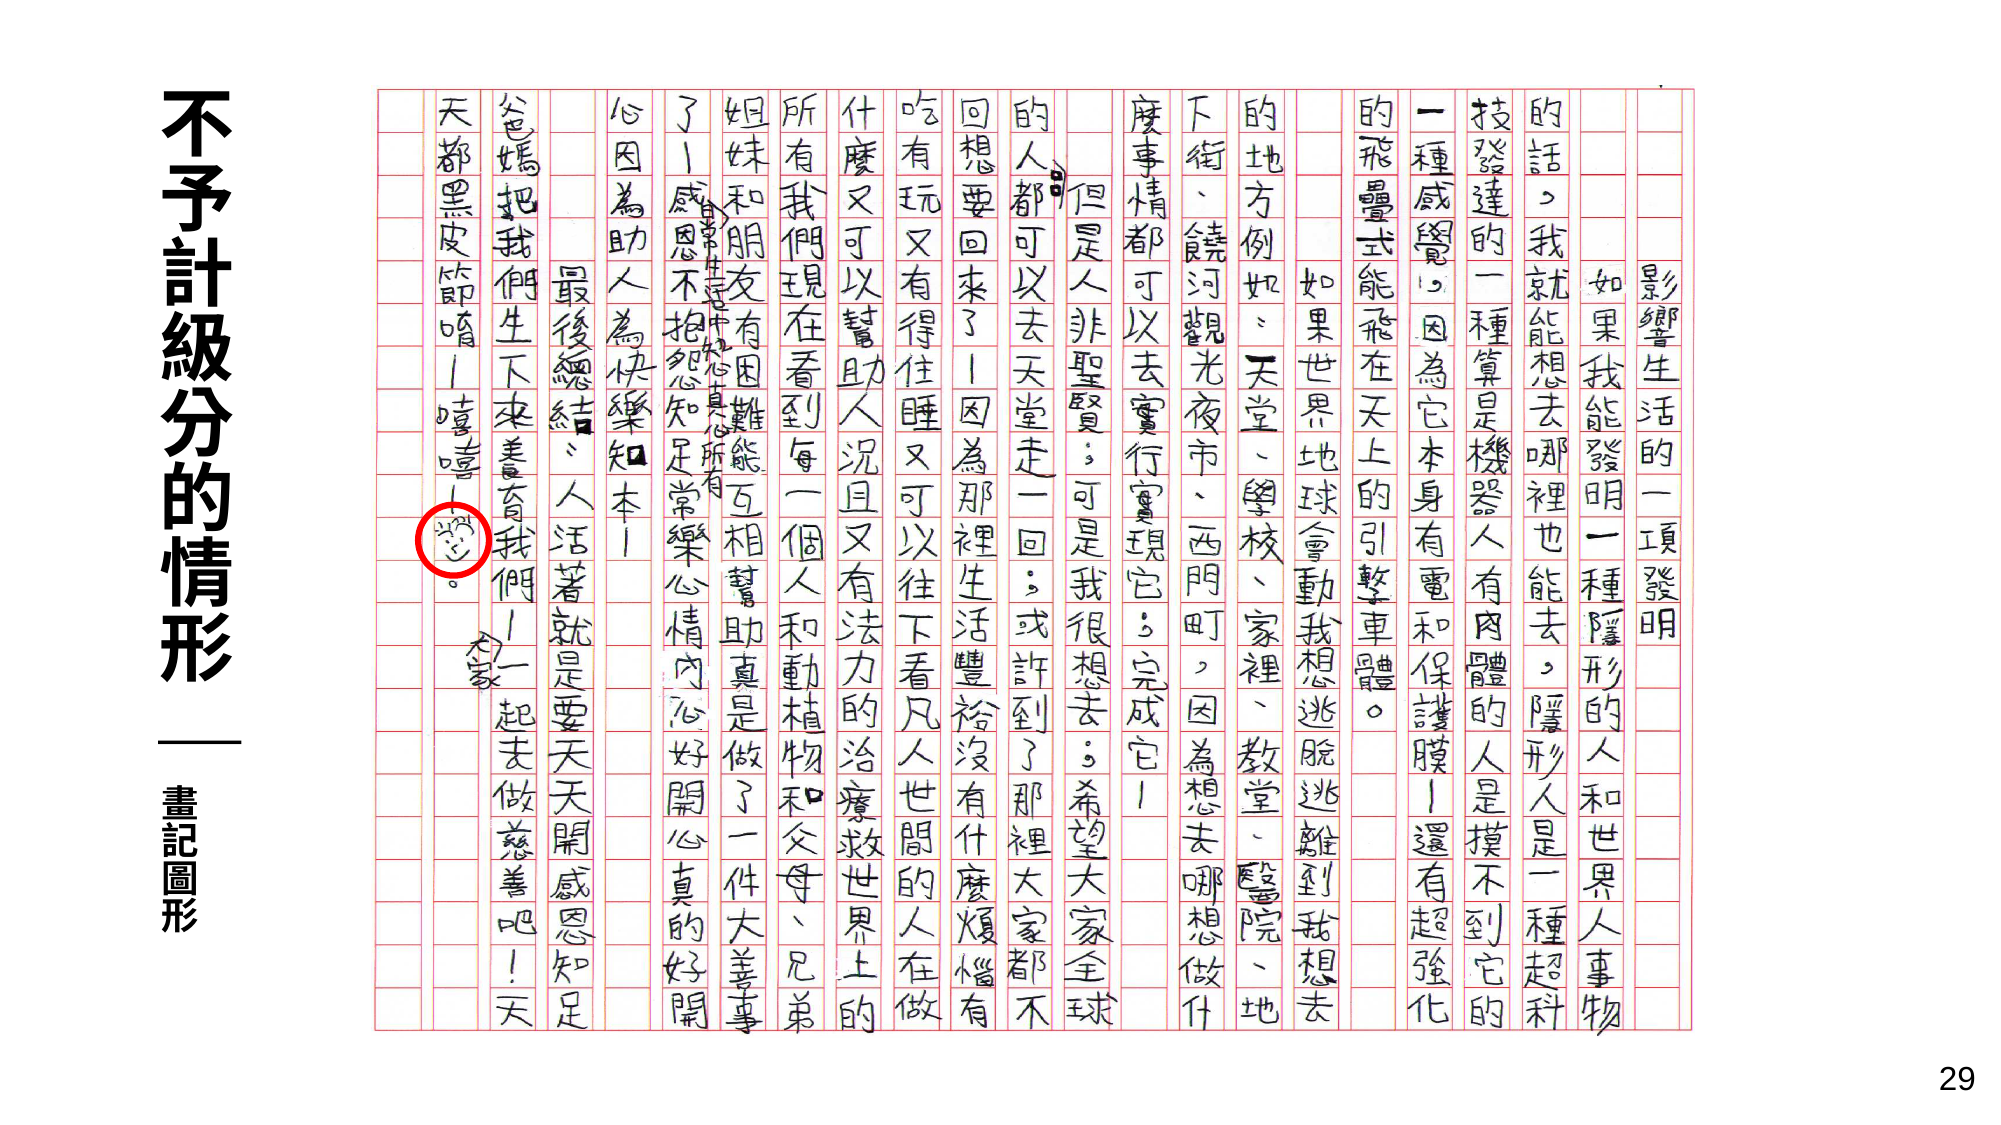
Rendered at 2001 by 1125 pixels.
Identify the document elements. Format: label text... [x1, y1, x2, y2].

text_box 不予計級分的情形 ｜畫記圖形 [139, 67, 256, 951]
picture [371, 85, 1695, 1038]
text_box 29 [1923, 1047, 2000, 1108]
